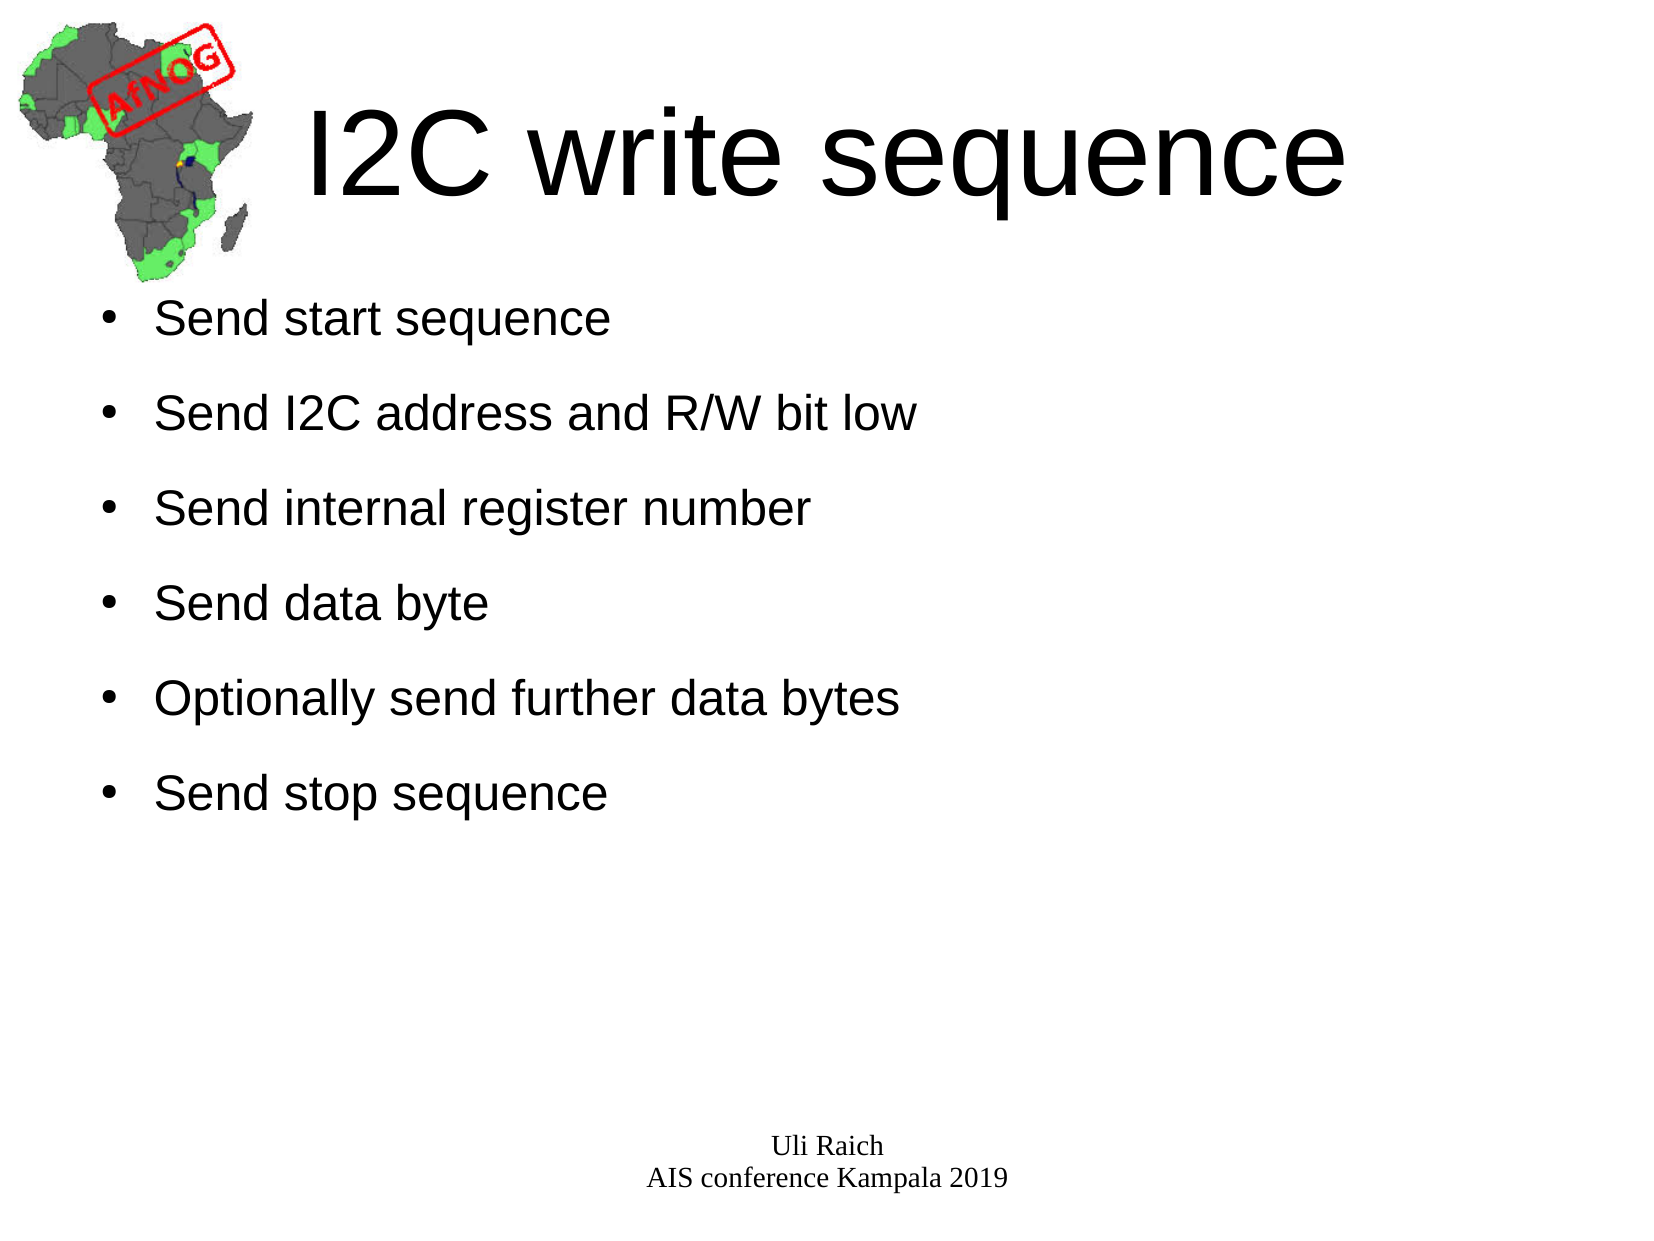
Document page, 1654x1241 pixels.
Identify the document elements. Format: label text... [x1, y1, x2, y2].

title I2C write sequence [82, 49, 1571, 257]
list Send start sequence Send I2C address and R/W bit low Send internal register number Send data byte Optionally send further data bytes Send stop sequence [82, 290, 1571, 1010]
picture [9, 0, 259, 291]
